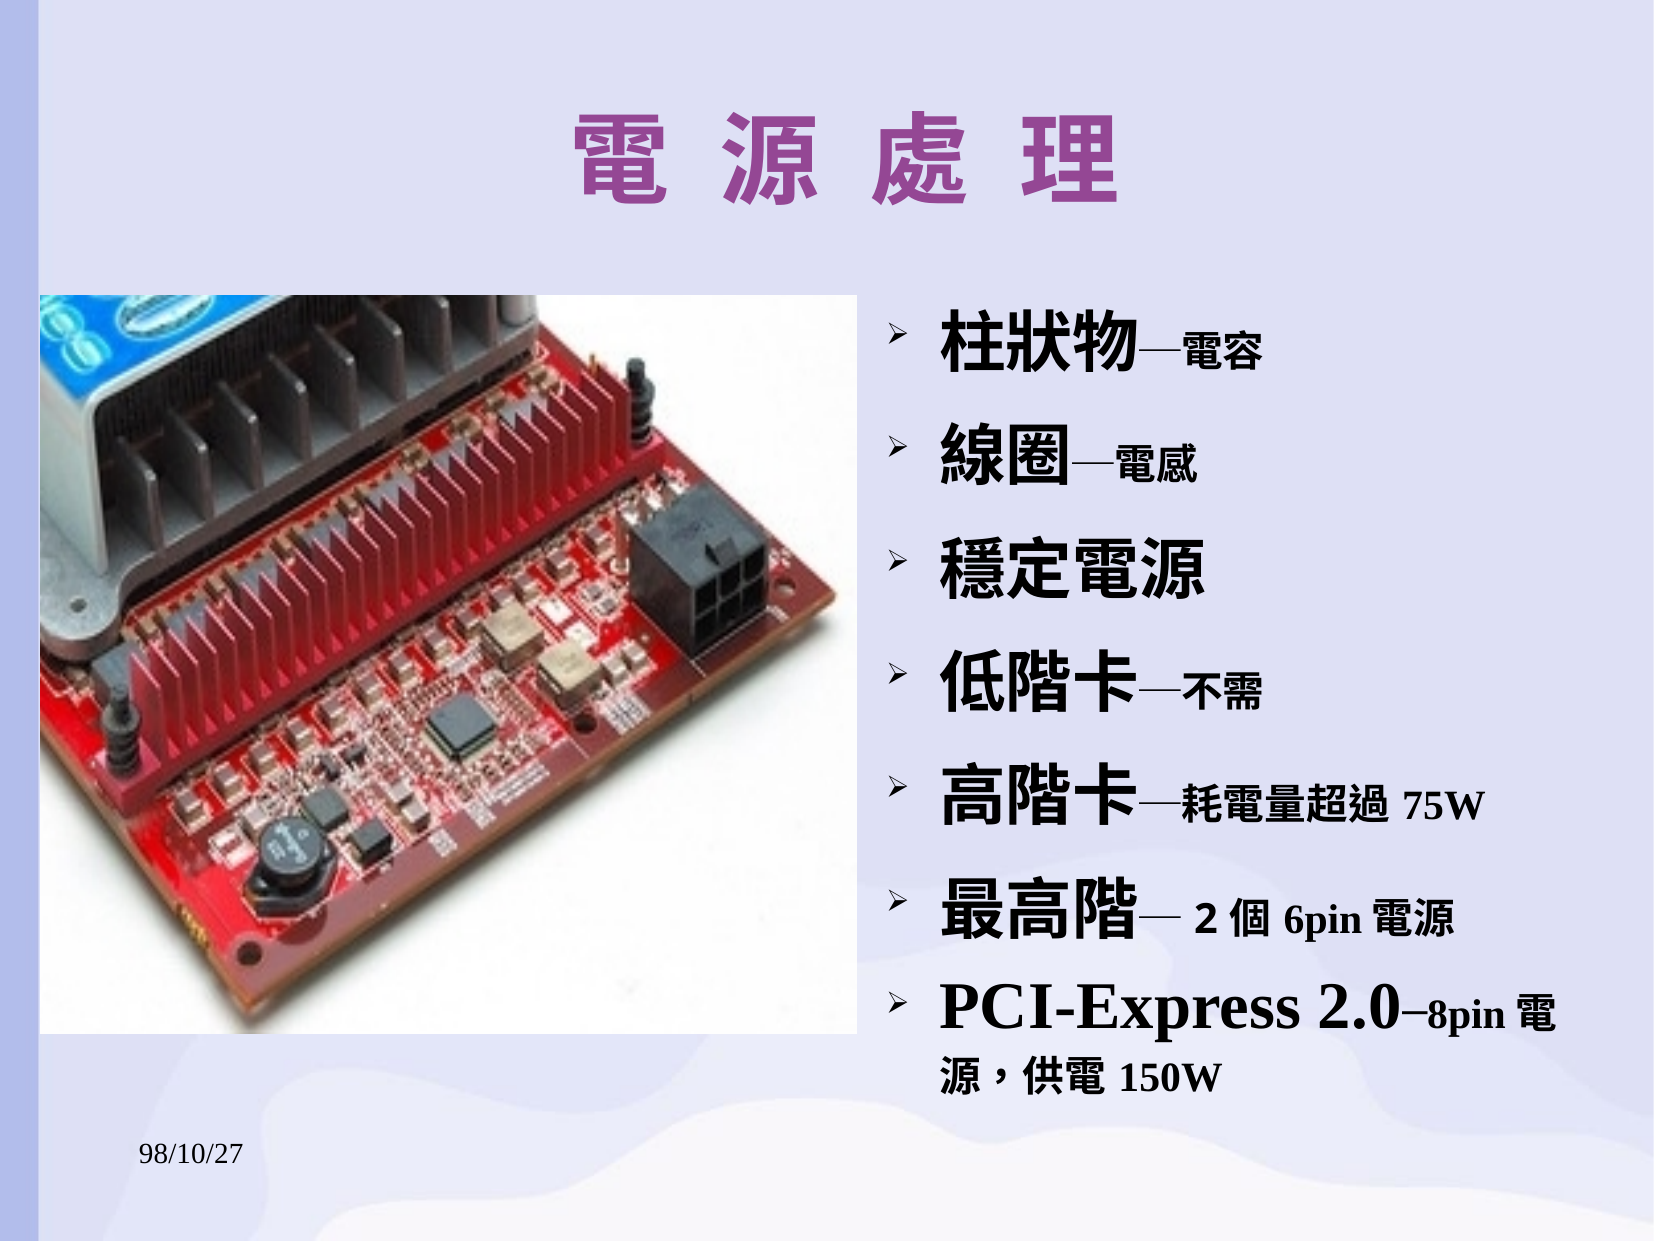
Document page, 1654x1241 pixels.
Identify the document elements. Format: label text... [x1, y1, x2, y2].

title 電 源 處 理 [82, 49, 1571, 257]
list 柱狀物─電容 線圈─電感 穩定電源 低階卡─不需 高階卡─耗電量超過75W 最高階─2個6pin電源 PCI-Express 2.0─8pin電源，供電150W [868, 288, 1595, 1093]
picture [0, 0, 1654, 1241]
